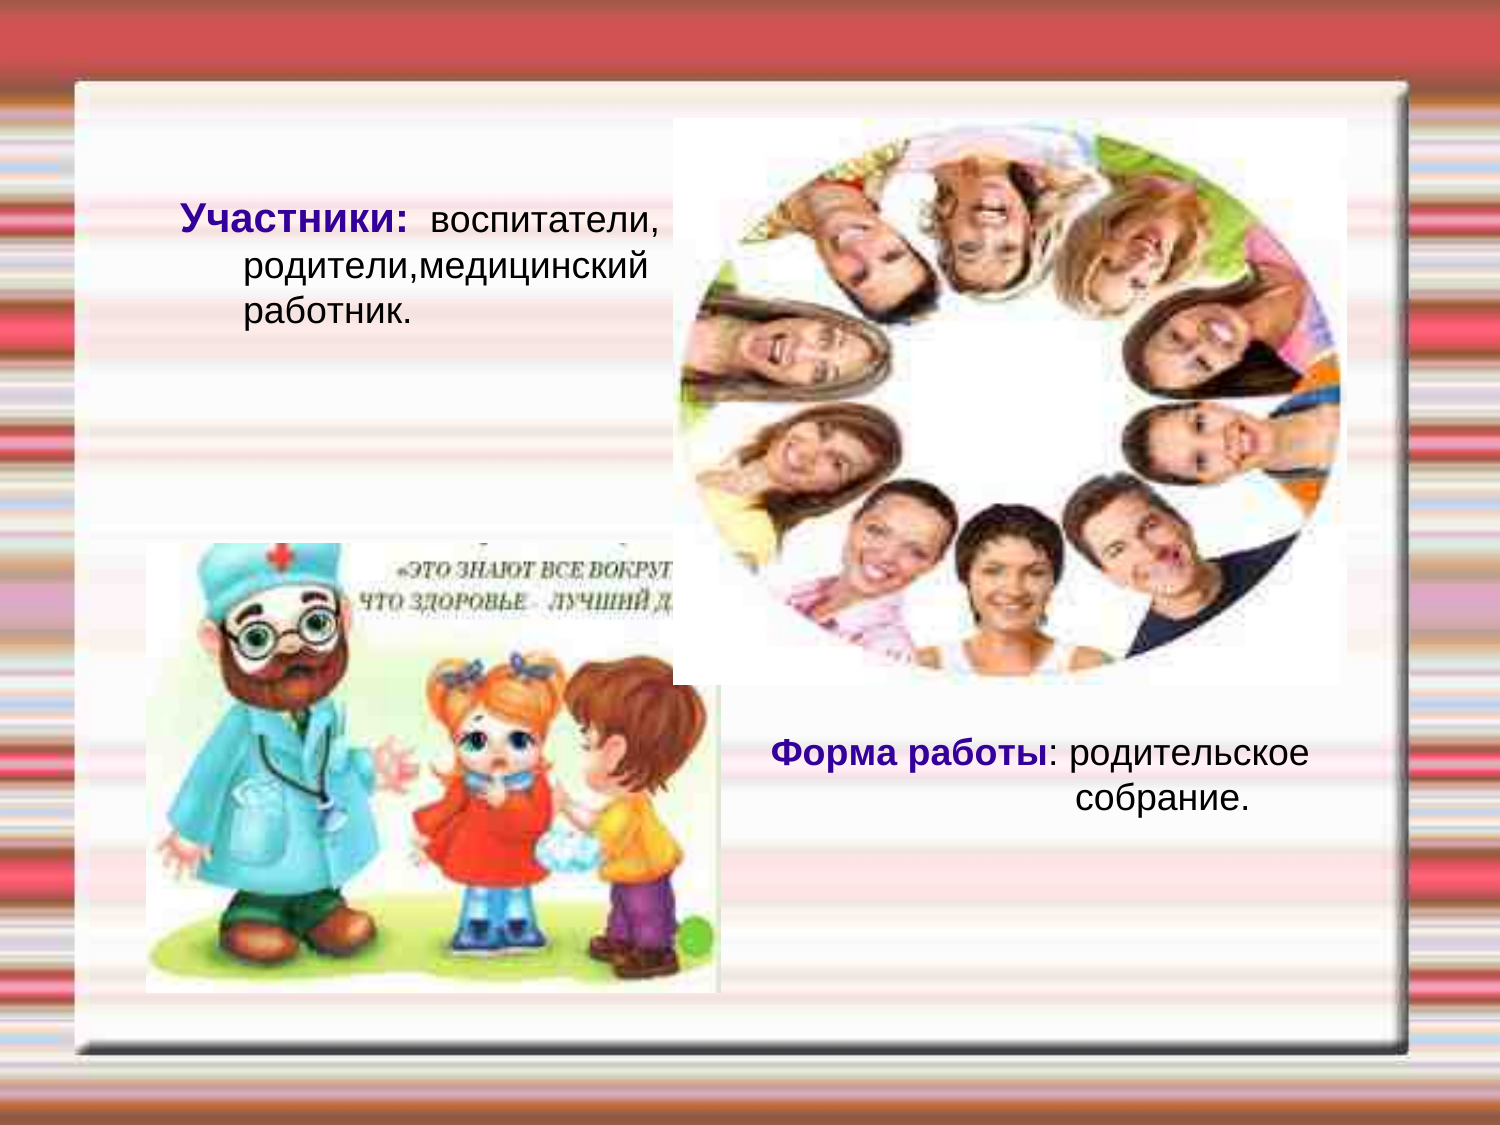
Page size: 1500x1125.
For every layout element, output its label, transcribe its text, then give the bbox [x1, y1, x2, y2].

picture [0, 0, 1500, 1125]
text_box Участники: воспитатели, родители,медицинский работник. [165, 183, 673, 339]
text_box Форма работы: родительское собрание. [756, 720, 1335, 826]
